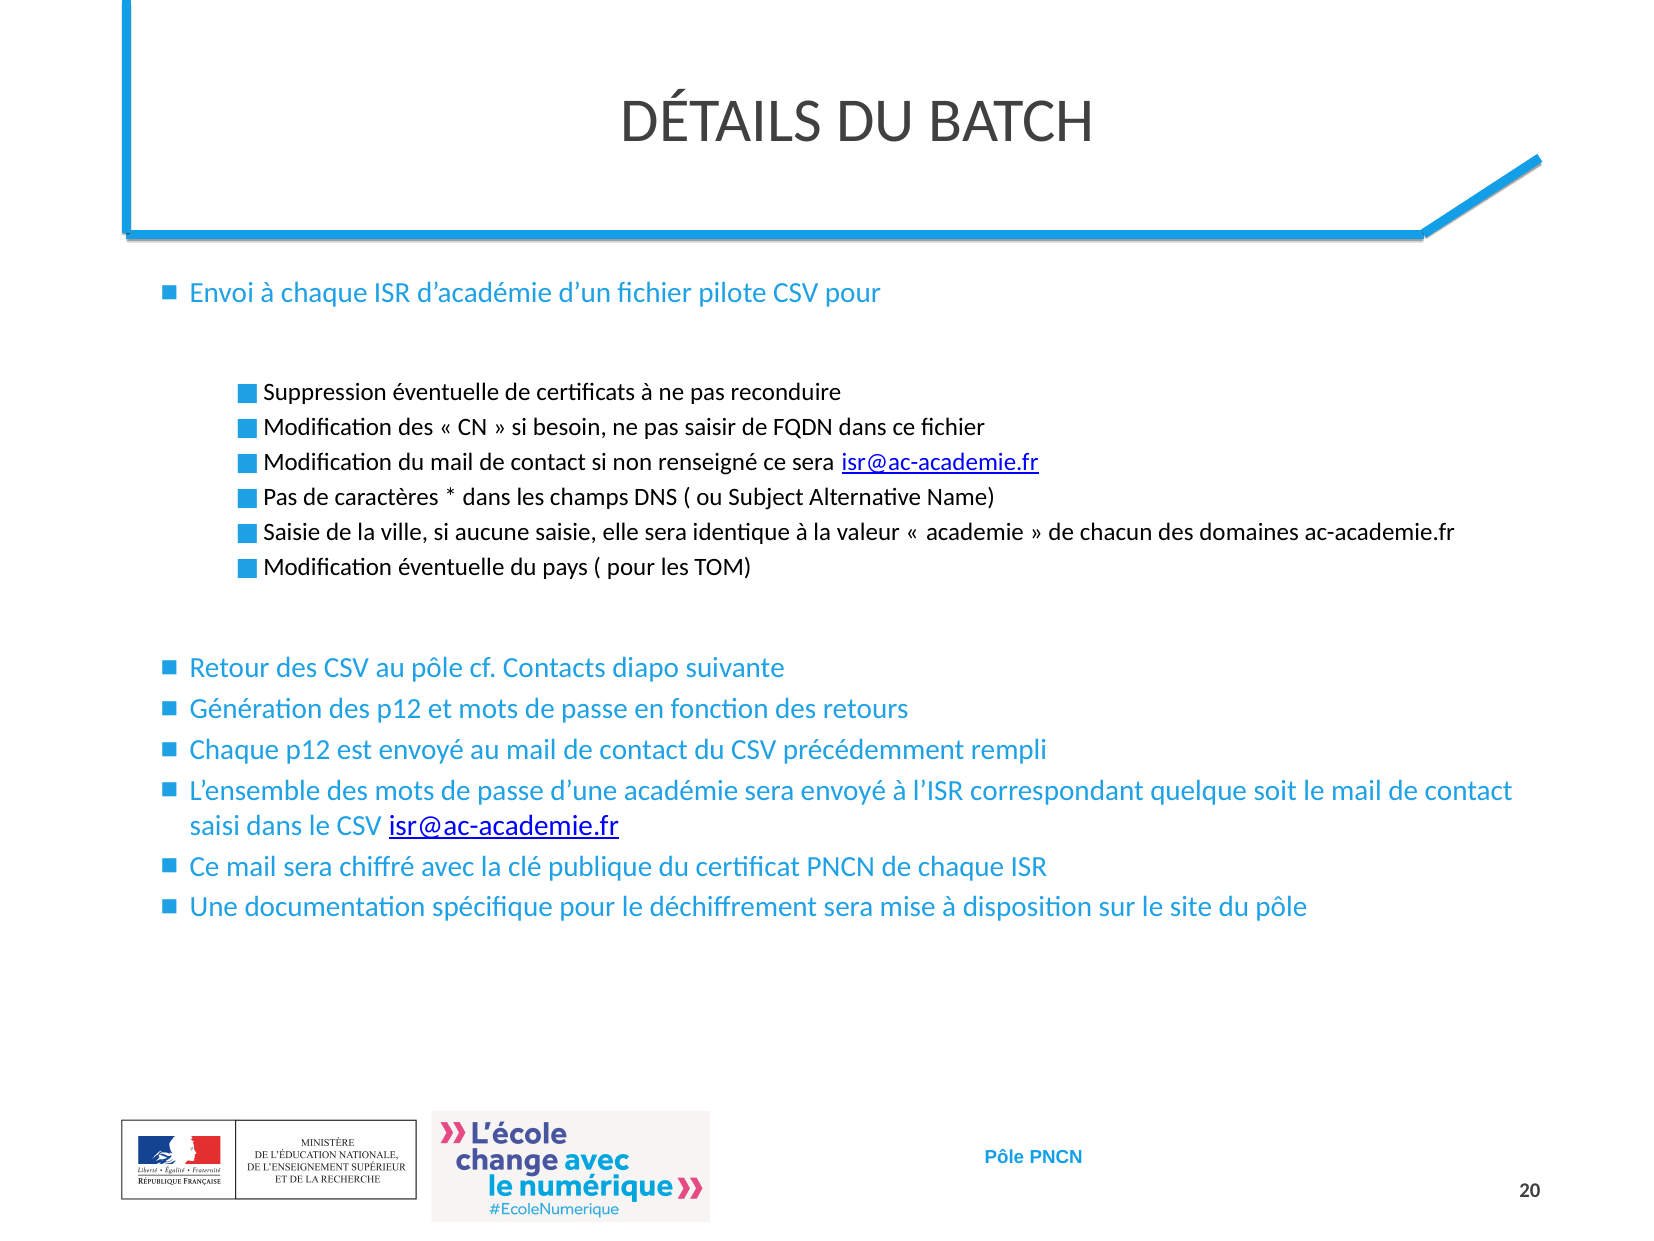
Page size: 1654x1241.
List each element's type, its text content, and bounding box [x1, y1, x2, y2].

picture [119, 1117, 419, 1202]
list Envoi à chaque ISR d’académie d’un fichier pilote CSV pour Suppression éventuelle de certificats à ne pas reconduire Modification des « CN » si besoin, ne pas saisir de FQDN dans ce fichier Modification du mail de contact si non renseigné ce sera isr@ac-academie.fr Pas de caractères * dans les champs DNS ( ou Subject Alternative Name) Saisie de la ville, si aucune saisie, elle sera identique à la valeur « academie » de chacun des domaines ac-academie.fr Modification éventuelle du pays ( pour les TOM) Retour des CSV au pôle cf. Contacts diapo suivante Génération des p12 et mots de passe en fonction des retours Chaque p12 est envoyé au mail de contact du CSV précédemment rempli L’ensemble des mots de passe d’une académie sera envoyé à l’ISR correspondant quelque soit le mail de contact saisi dans le CSV isr@ac-academie.fr Ce mail sera chiffré avec la clé publique du certificat PNCN de chaque ISR Une documentation spécifique pour le déchiffrement sera mise à disposition sur le site du pôle [145, 265, 1571, 1098]
slide_number <numéro> [1473, 1155, 1556, 1222]
picture [431, 1111, 710, 1222]
title Détails du BATCH [145, 0, 1571, 233]
